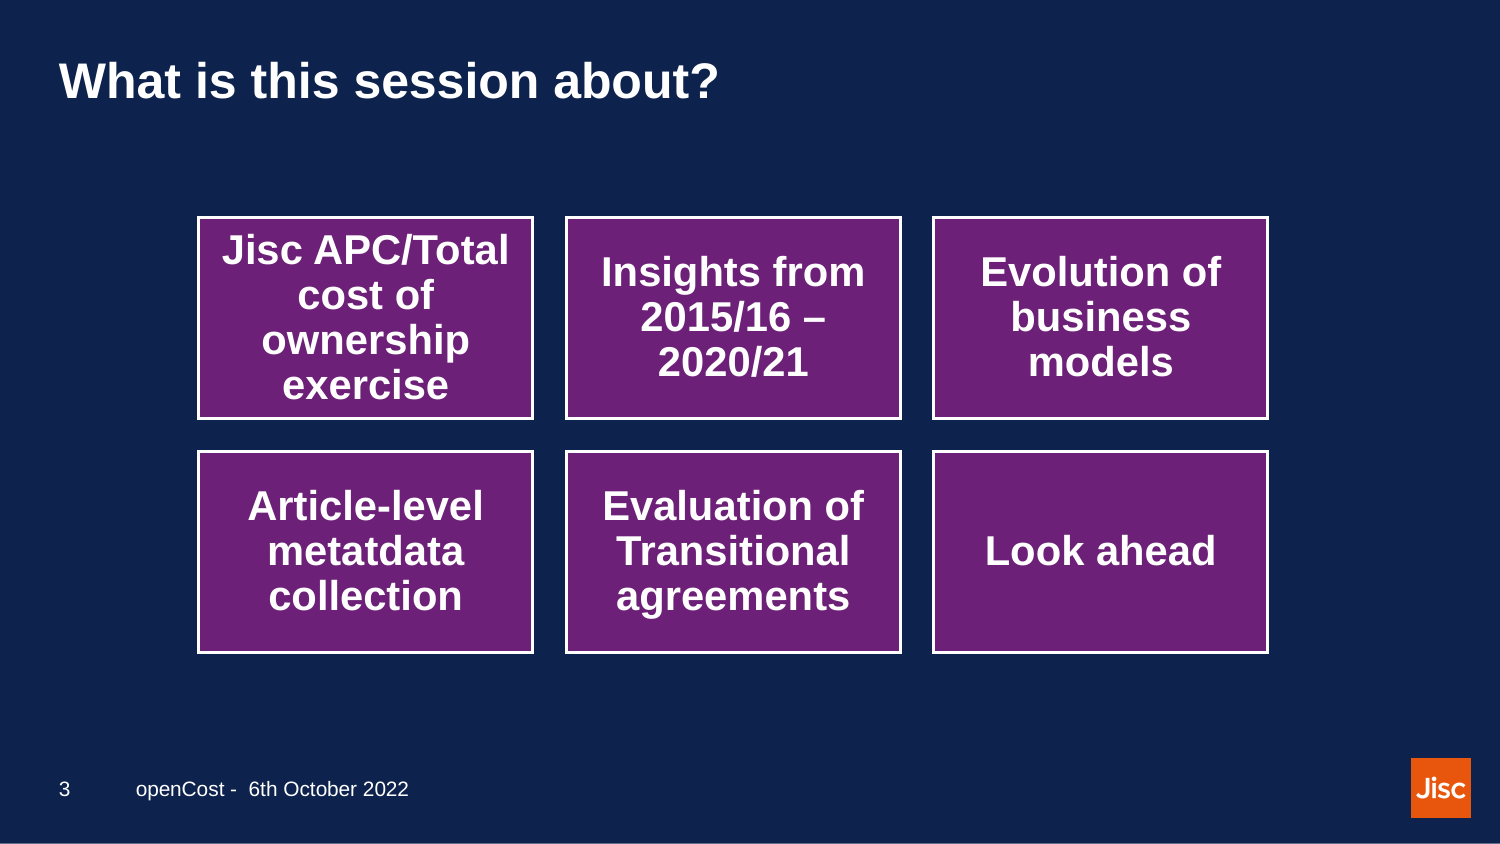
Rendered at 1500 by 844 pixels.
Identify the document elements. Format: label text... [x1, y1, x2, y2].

text_box Insights from 2015/16 – 2020/21 [566, 217, 901, 419]
footer openCost - 6th October 2022 [135, 758, 734, 818]
text_box Look ahead [933, 451, 1268, 653]
slide_number <number> [58, 758, 92, 818]
picture [1411, 758, 1471, 818]
title What is this session about? [58, 55, 1129, 112]
text_box Evolution of business models [933, 217, 1268, 419]
text_box Evaluation of Transitional agreements [566, 451, 901, 653]
text_box Article-level metatdata collection [198, 451, 533, 653]
text_box Jisc APC/Total cost of ownership exercise [198, 217, 533, 419]
